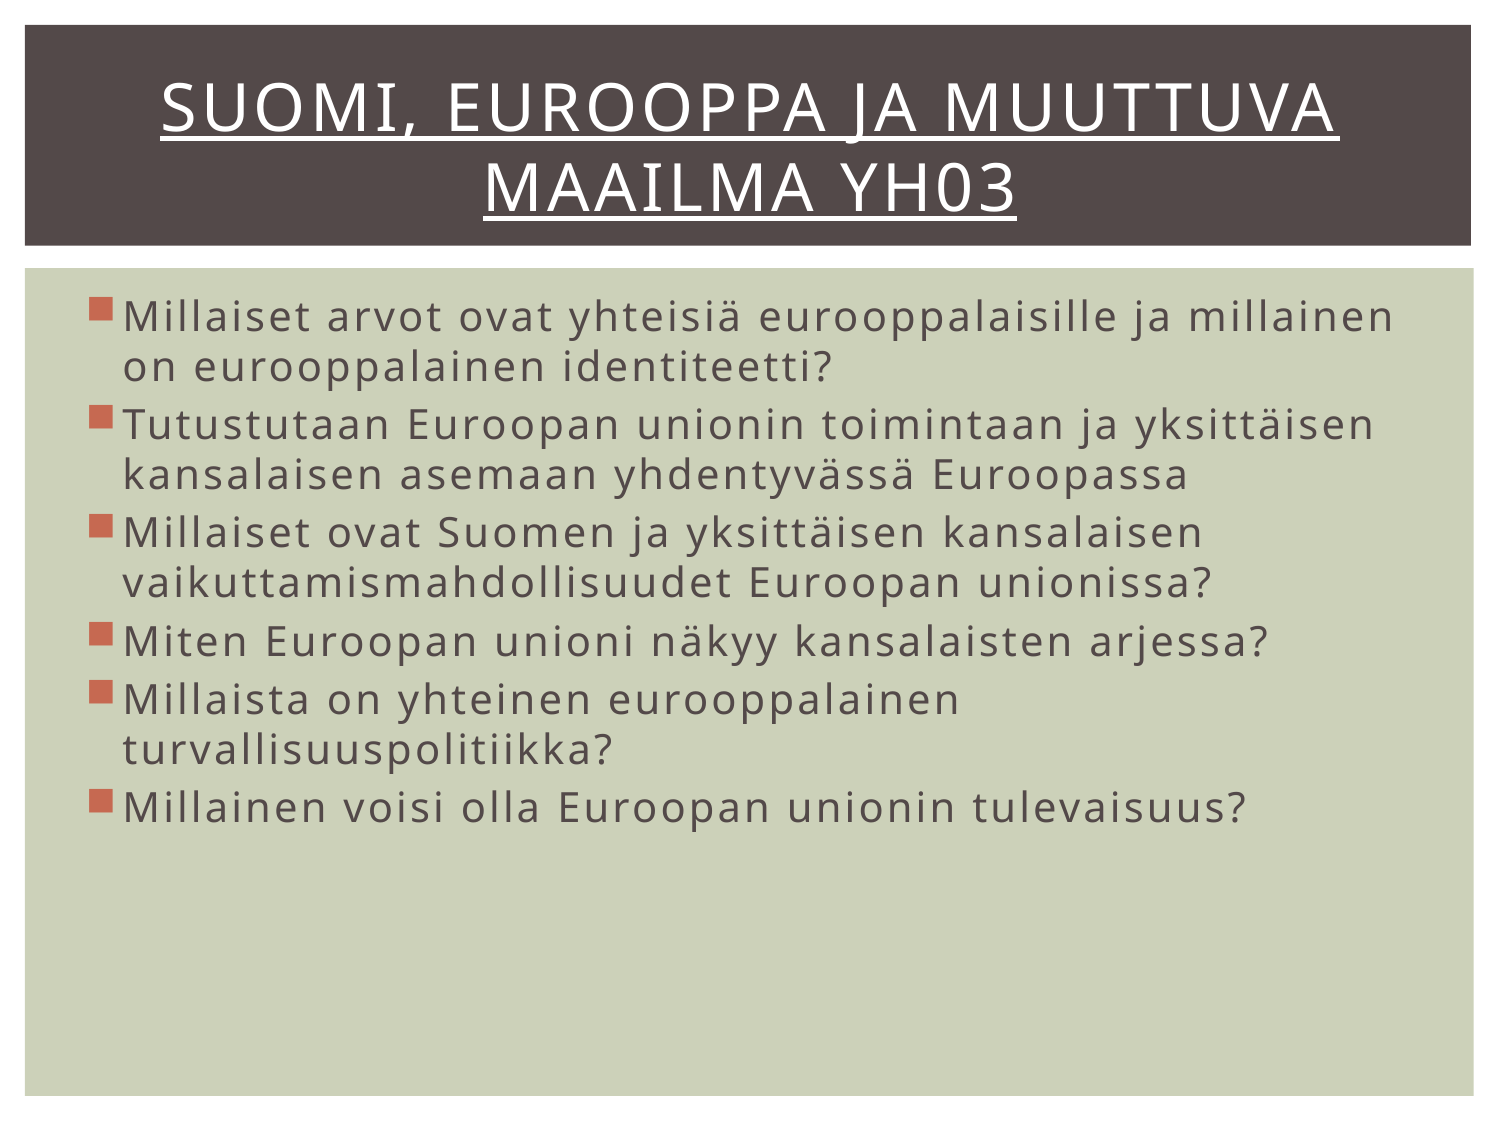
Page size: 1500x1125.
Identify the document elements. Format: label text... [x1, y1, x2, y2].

title SUOMI, EUROOPPA JA MUUTTUVA MAAILMA YH03 [62, 58, 1438, 232]
list Millaiset arvot ovat yhteisiä eurooppalaisille ja millainen on eurooppalainen identiteetti? Tutustutaan Euroopan unionin toimintaan ja yksittäisen kansalaisen asemaan yhdentyvässä Euroopassa Millaiset ovat Suomen ja yksittäisen kansalaisen vaikuttamismahdollisuudet Euroopan unionissa? Miten Euroopan unioni näkyy kansalaisten arjessa? Millaista on yhteinen eurooppalainen turvallisuuspolitiikka? Millainen voisi olla Euroopan unionin tulevaisuus? [62, 281, 1442, 1005]
